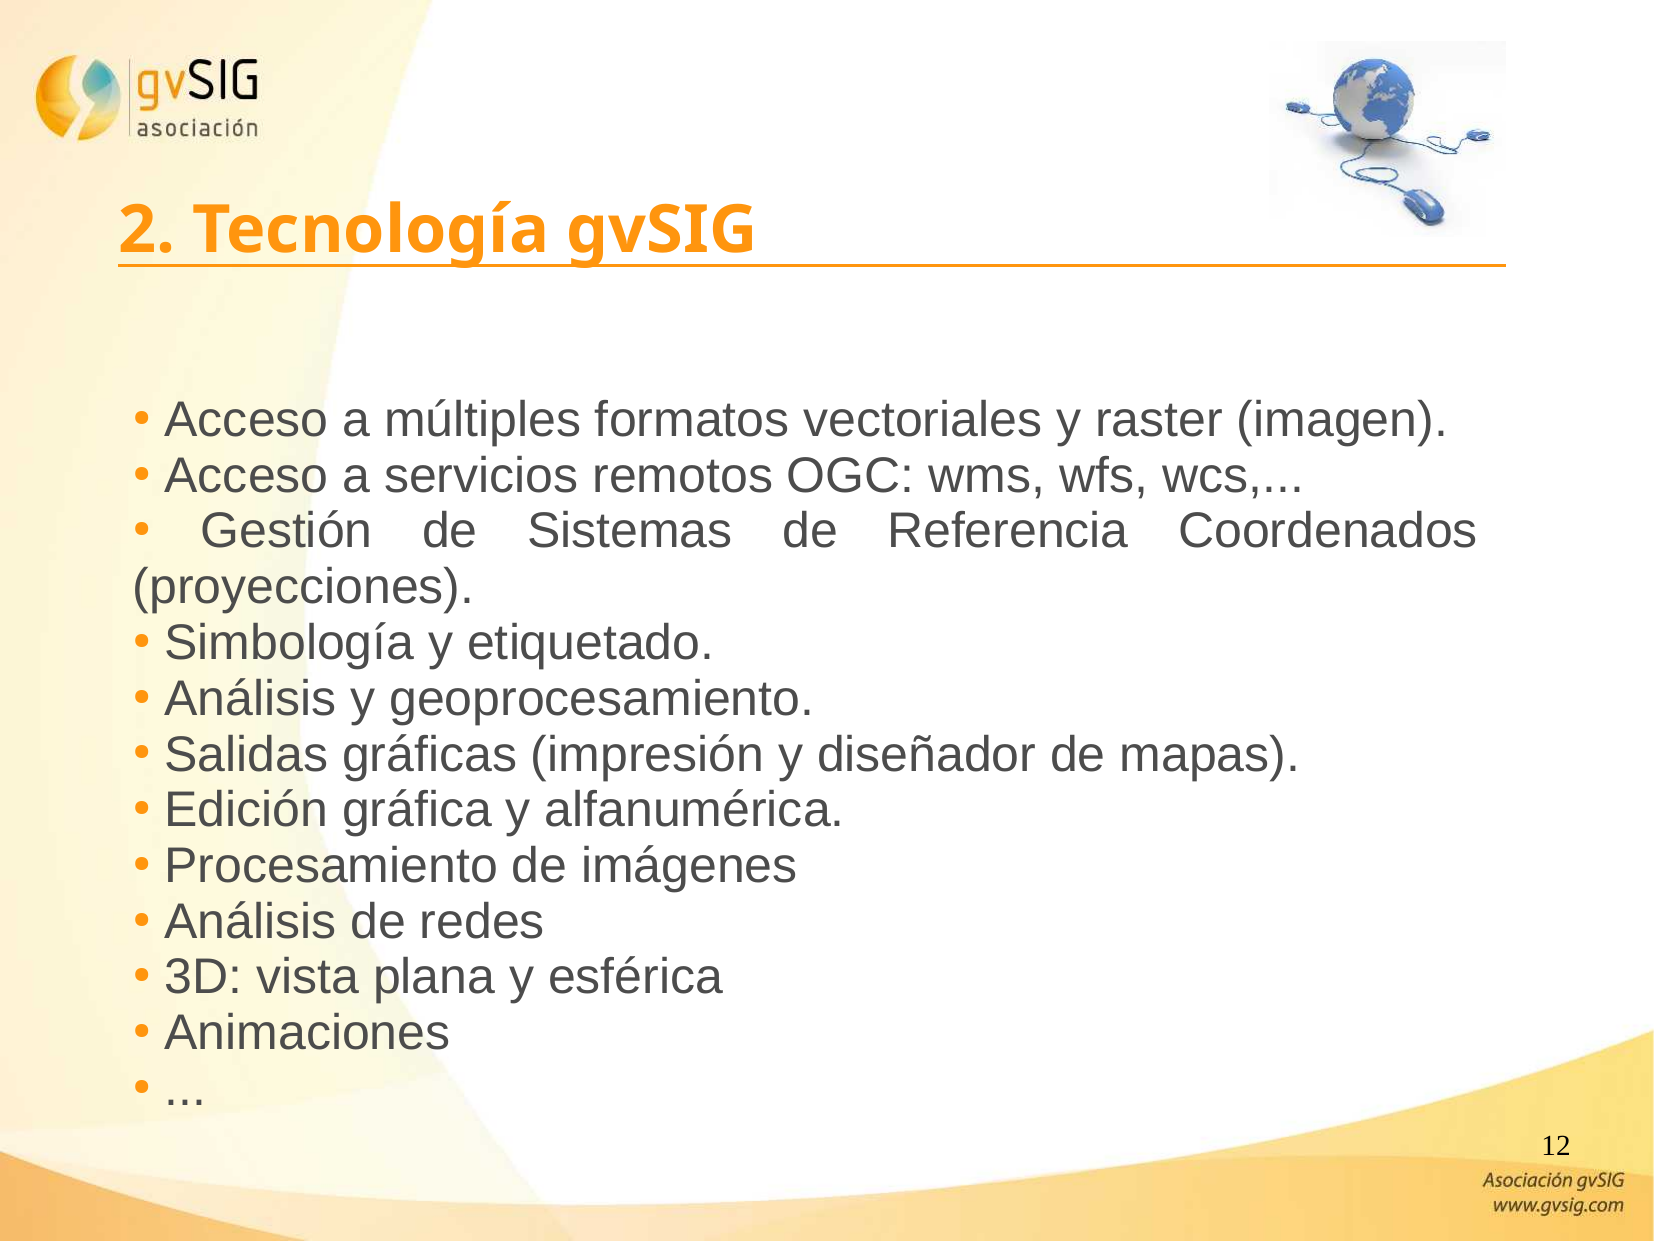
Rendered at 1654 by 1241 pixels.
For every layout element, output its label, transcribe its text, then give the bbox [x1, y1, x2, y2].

picture [0, 0, 1654, 1241]
text_box Acceso a múltiples formatos vectoriales y raster (imagen). Acceso a servicios remotos OGC: wms, wfs, wcs,... Gestión de Sistemas de Referencia Coordenados (proyecciones). Simbología y etiquetado. Análisis y geoprocesamiento. Salidas gráficas (impresión y diseñador de mapas). Edición gráfica y alfanumérica. Procesamiento de imágenes Análisis de redes 3D: vista plana y esférica Animaciones ... [118, 383, 1494, 1172]
title 2. Tecnología gvSIG [118, 177, 1607, 276]
